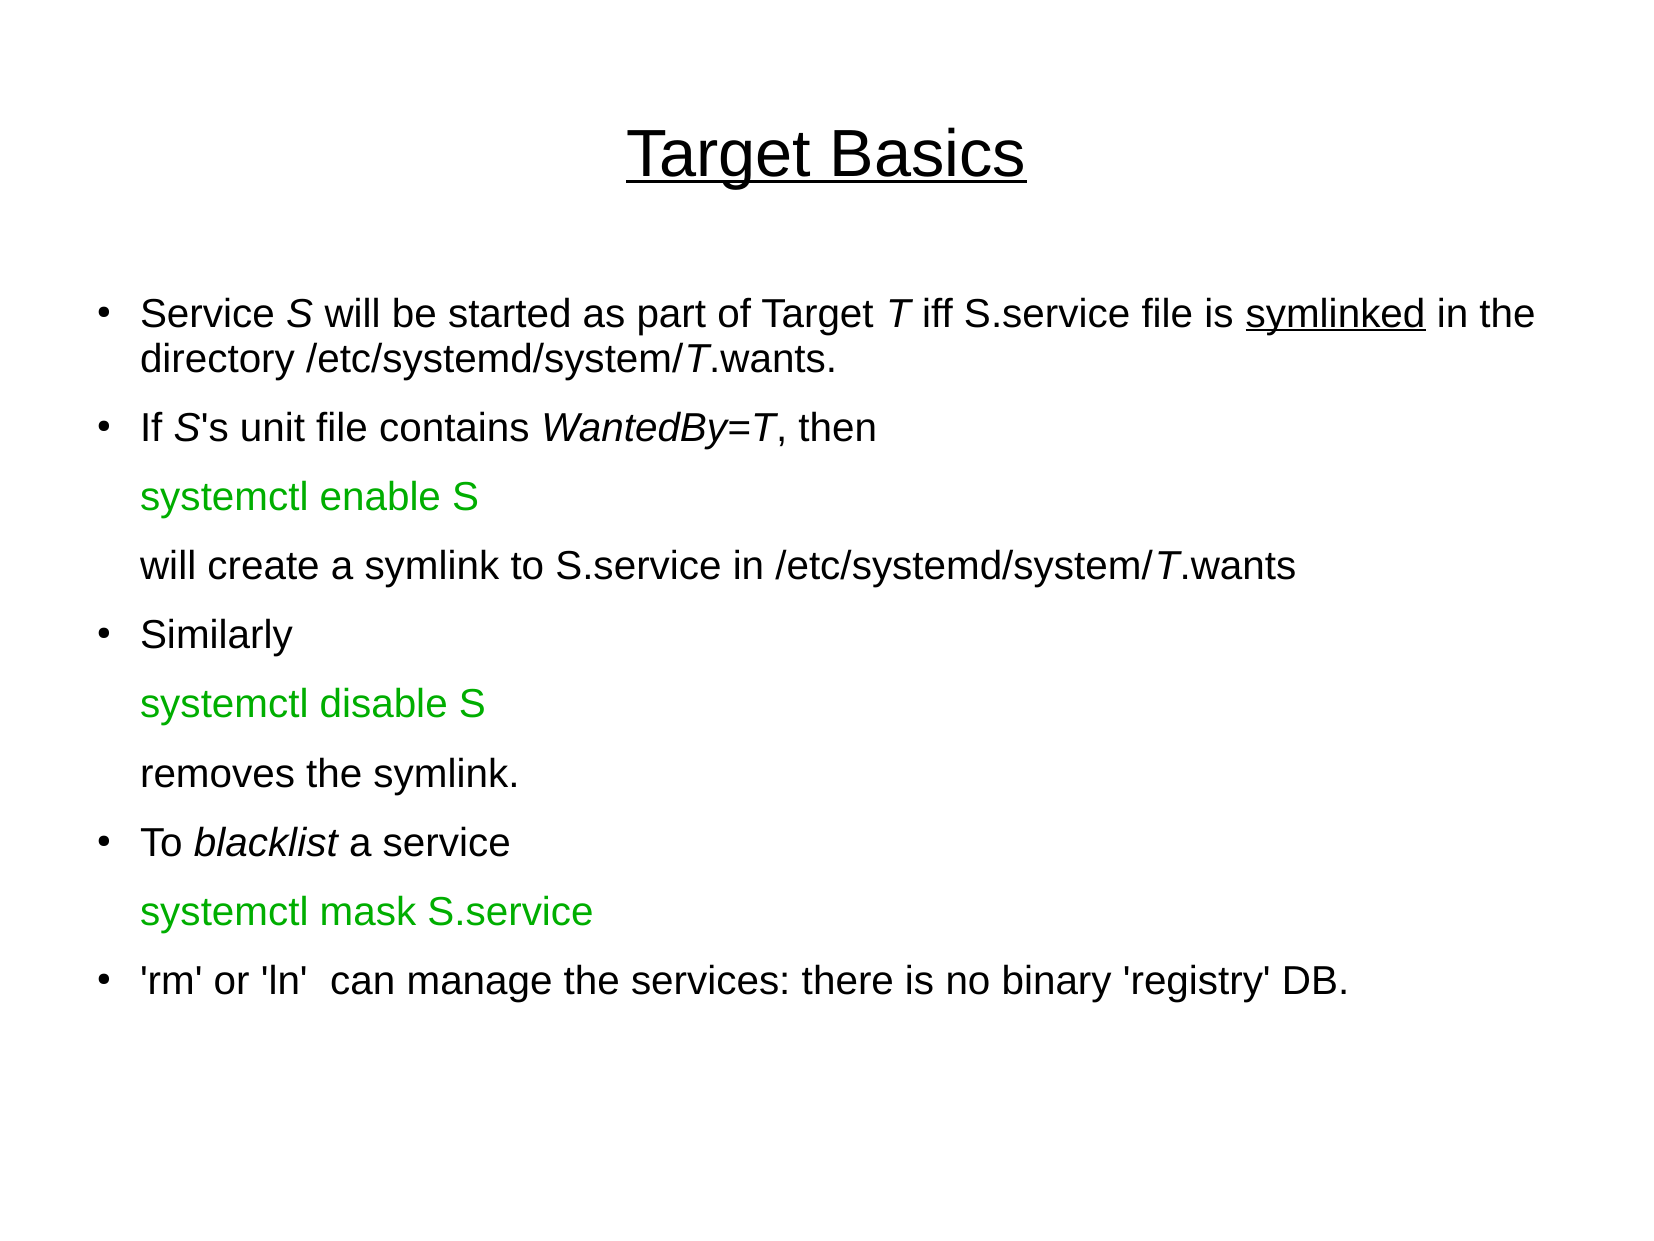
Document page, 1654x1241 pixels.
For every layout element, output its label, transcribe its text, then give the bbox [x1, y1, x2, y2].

list Service S will be started as part of Target T iff S.service file is symlinked in the directory /etc/systemd/system/T.wants. If S's unit file contains WantedBy=T, then systemctl enable S will create a symlink to S.service in /etc/systemd/system/T.wants Similarly systemctl disable S removes the symlink. To blacklist a service systemctl mask S.service 'rm' or 'ln' can manage the services: there is no binary 'registry' DB. [82, 290, 1571, 1010]
title Target Basics [82, 49, 1571, 257]
